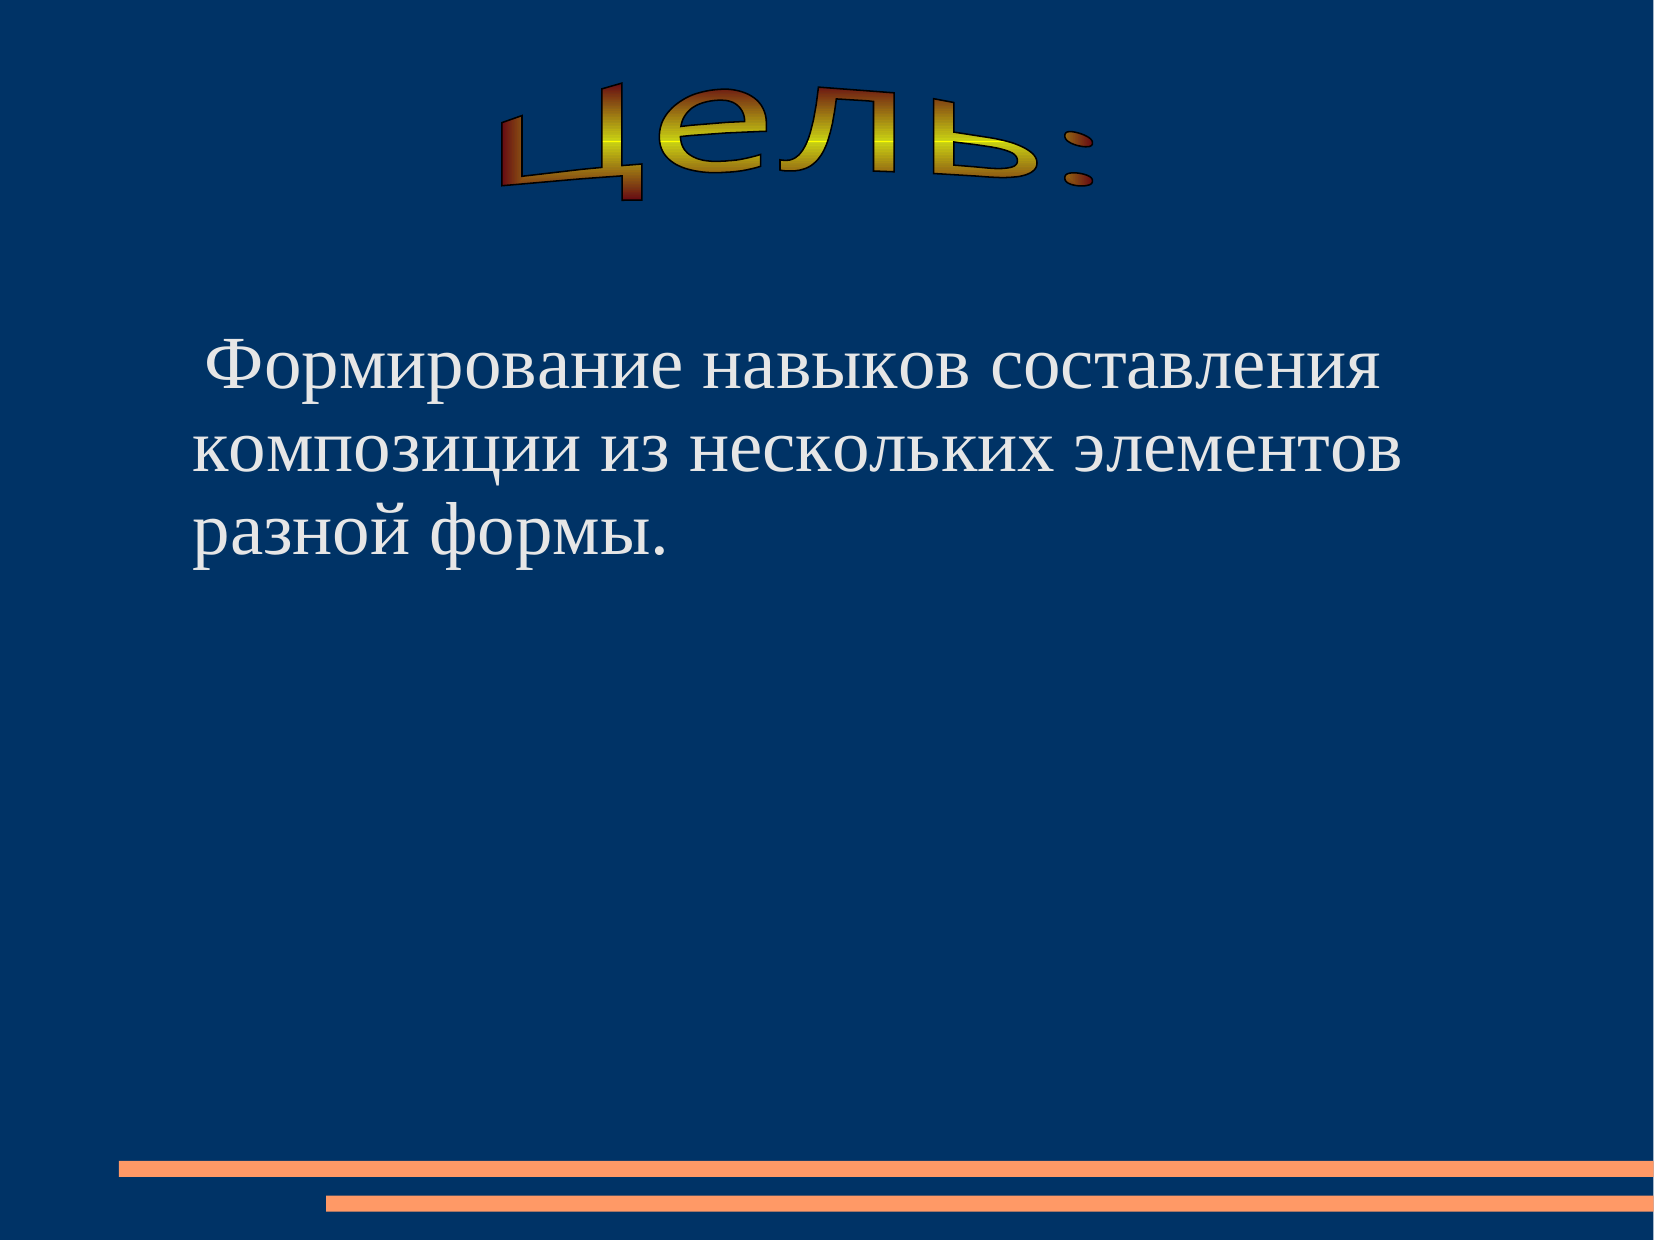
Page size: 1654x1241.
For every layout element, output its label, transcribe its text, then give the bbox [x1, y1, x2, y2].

text_box Цель: [780, 87, 895, 172]
text_box Цель: [501, 83, 642, 201]
text_box Цель: [1064, 172, 1093, 186]
text_box Цель: [1064, 131, 1093, 147]
list Формирование навыков составления композиции из нескольких элементов разной формы. [121, 322, 1561, 1132]
text_box Цель: [933, 98, 1038, 178]
title [123, 59, 1536, 267]
text_box Цель: [659, 89, 767, 173]
